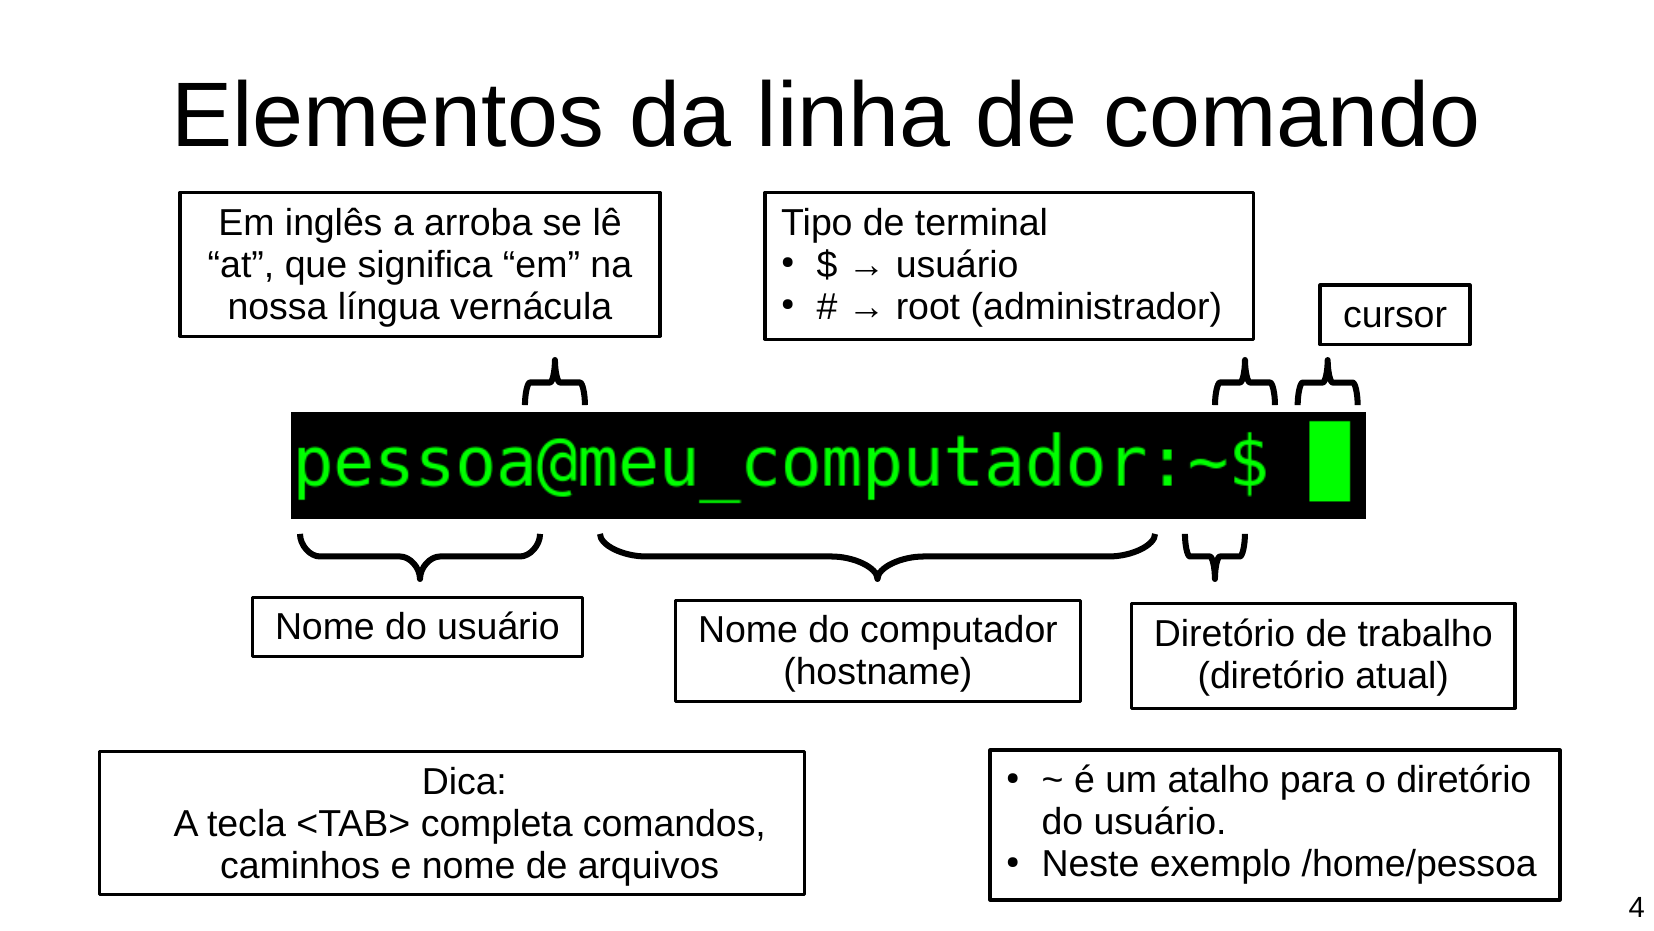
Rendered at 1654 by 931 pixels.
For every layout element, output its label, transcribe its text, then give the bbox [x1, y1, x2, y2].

text_box Tipo de terminal $ → usuário # → root (administrador) [765, 192, 1254, 340]
text_box Em inglês a arroba se lê “at”, que significa “em” na nossa língua vernácula [180, 192, 661, 337]
title Elementos da linha de comando [82, 37, 1571, 193]
text_box Dica: A tecla <TAB> completa comandos, caminhos e nome de arquivos [99, 751, 805, 895]
picture [291, 412, 1366, 519]
text_box cursor [1320, 285, 1471, 345]
text_box Nome do usuário [252, 597, 583, 657]
text_box ~ é um atalho para o diretório do usuário. Neste exemplo /home/pessoa [990, 750, 1561, 901]
text_box Diretório de trabalho (diretório atual) [1131, 603, 1516, 709]
text_box Nome do computador (hostname) [675, 600, 1081, 702]
